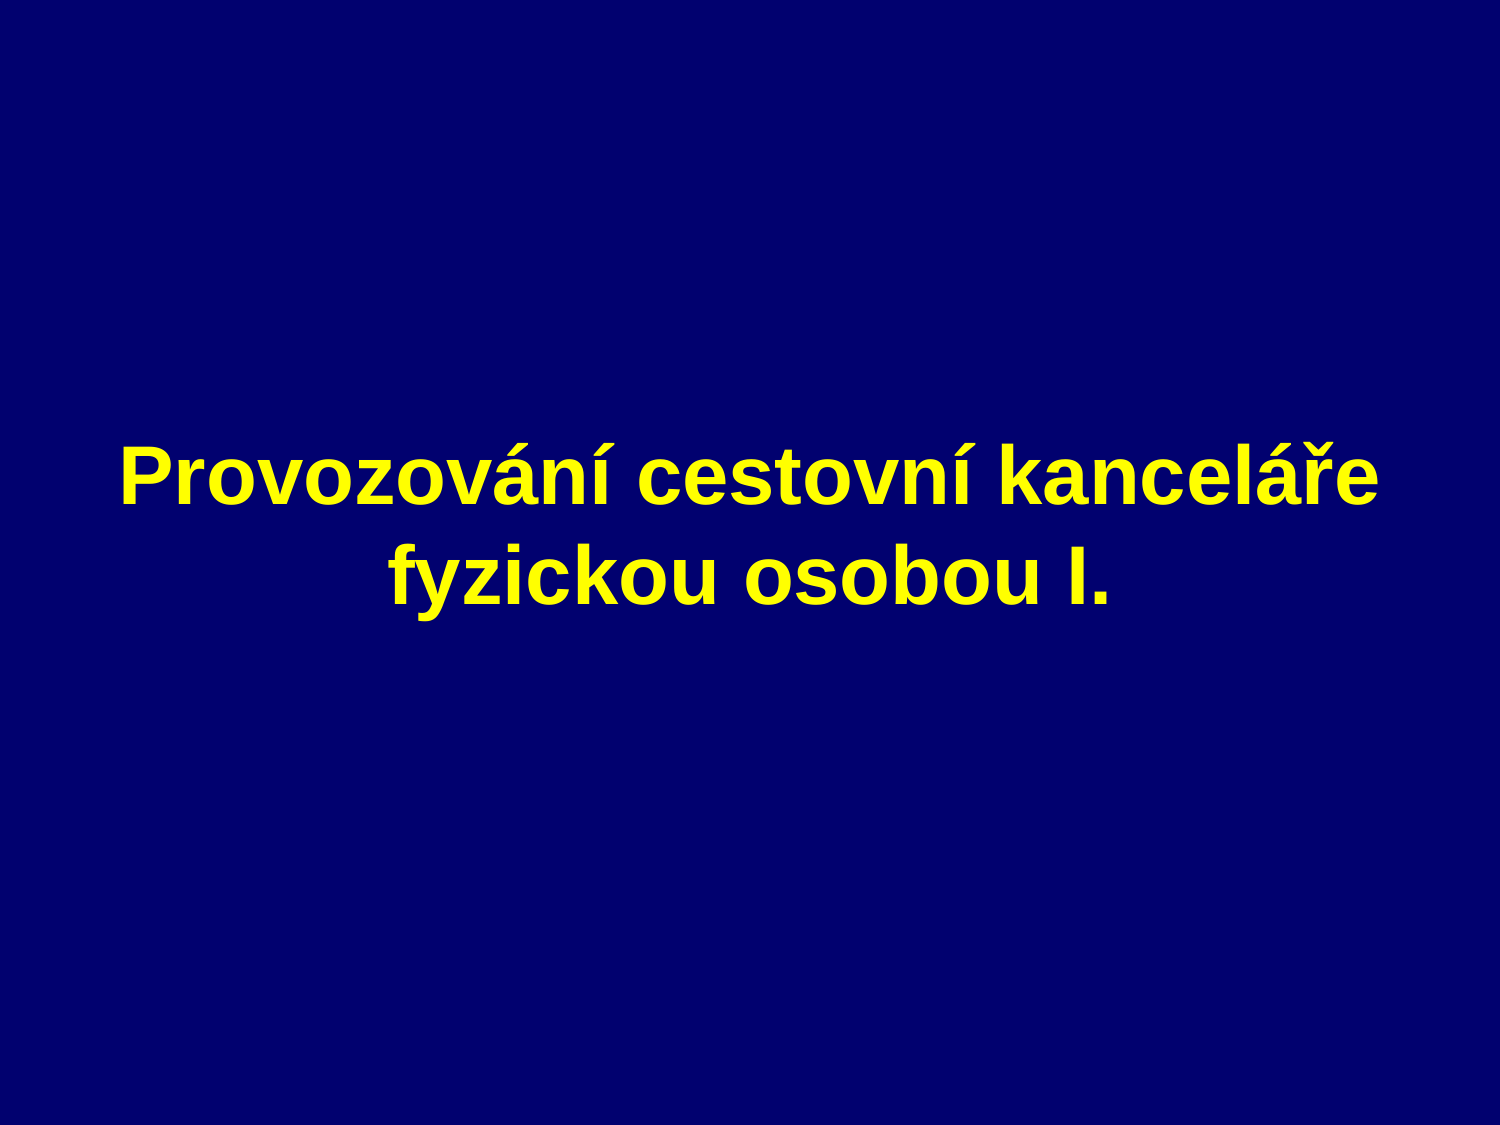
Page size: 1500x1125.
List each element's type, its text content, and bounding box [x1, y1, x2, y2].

text_box Provozování cestovní kanceláře fyzickou osobou I. [0, 113, 1500, 729]
